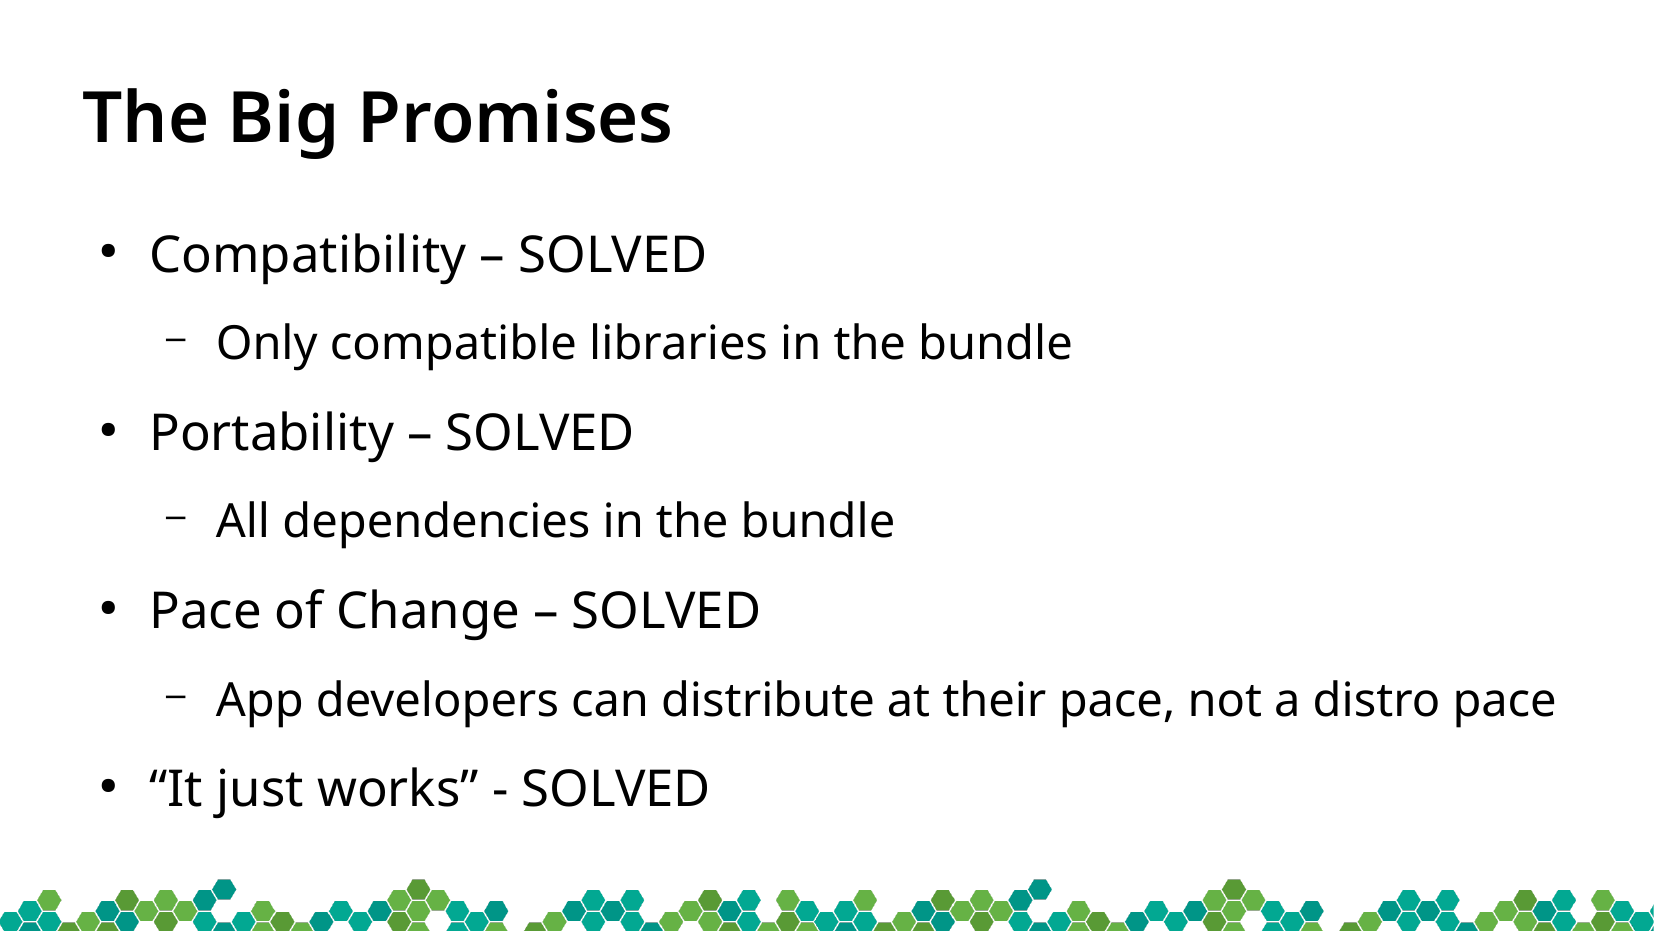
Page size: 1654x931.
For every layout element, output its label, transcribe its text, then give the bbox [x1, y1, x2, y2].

picture [0, 871, 1654, 931]
title The Big Promises [82, 37, 1571, 193]
list Compatibility – SOLVED Only compatible libraries in the bundle Portability – SOLVED All dependencies in the bundle Pace of Change – SOLVED App developers can distribute at their pace, not a distro pace “It just works” - SOLVED [82, 217, 1571, 857]
